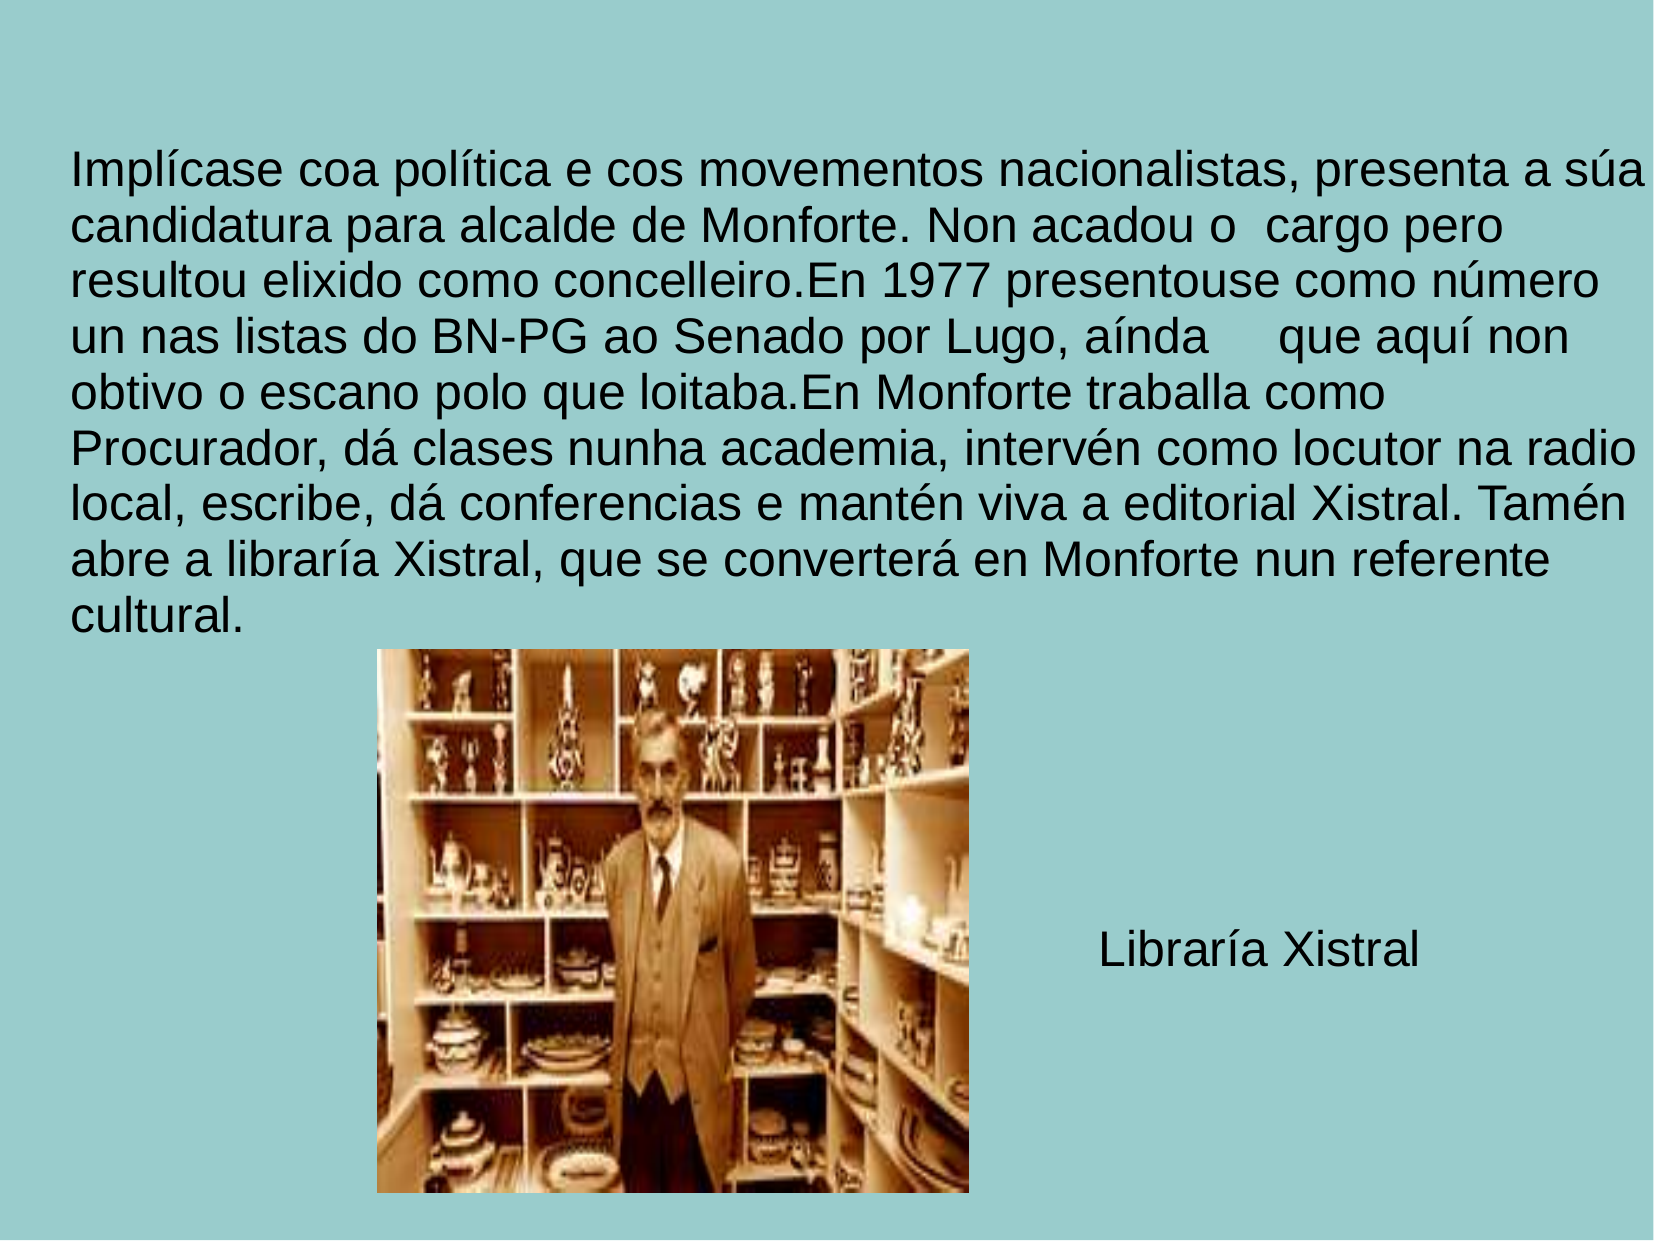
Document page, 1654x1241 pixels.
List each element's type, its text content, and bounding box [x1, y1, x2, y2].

list Implícase coa política e cos movementos nacionalistas, presenta a súa candidatura para alcalde de Monforte. Non acadou o cargo pero resultou elixido como concelleiro.En 1977 presentouse como número un nas listas do BN-PG ao Senado por Lugo, aínda que aquí non obtivo o escano polo que loitaba.En Monforte traballa como Procurador, dá clases nunha academia, intervén como locutor na radio local, escribe, dá conferencias e mantén viva a editorial Xistral. Tamén abre a libraría Xistral, que se converterá en Monforte nun referente cultural. [0, 0, 1654, 1241]
picture [377, 649, 969, 1193]
text_box Libraría Xistral [1027, 921, 1465, 993]
title [248, 206, 1654, 414]
